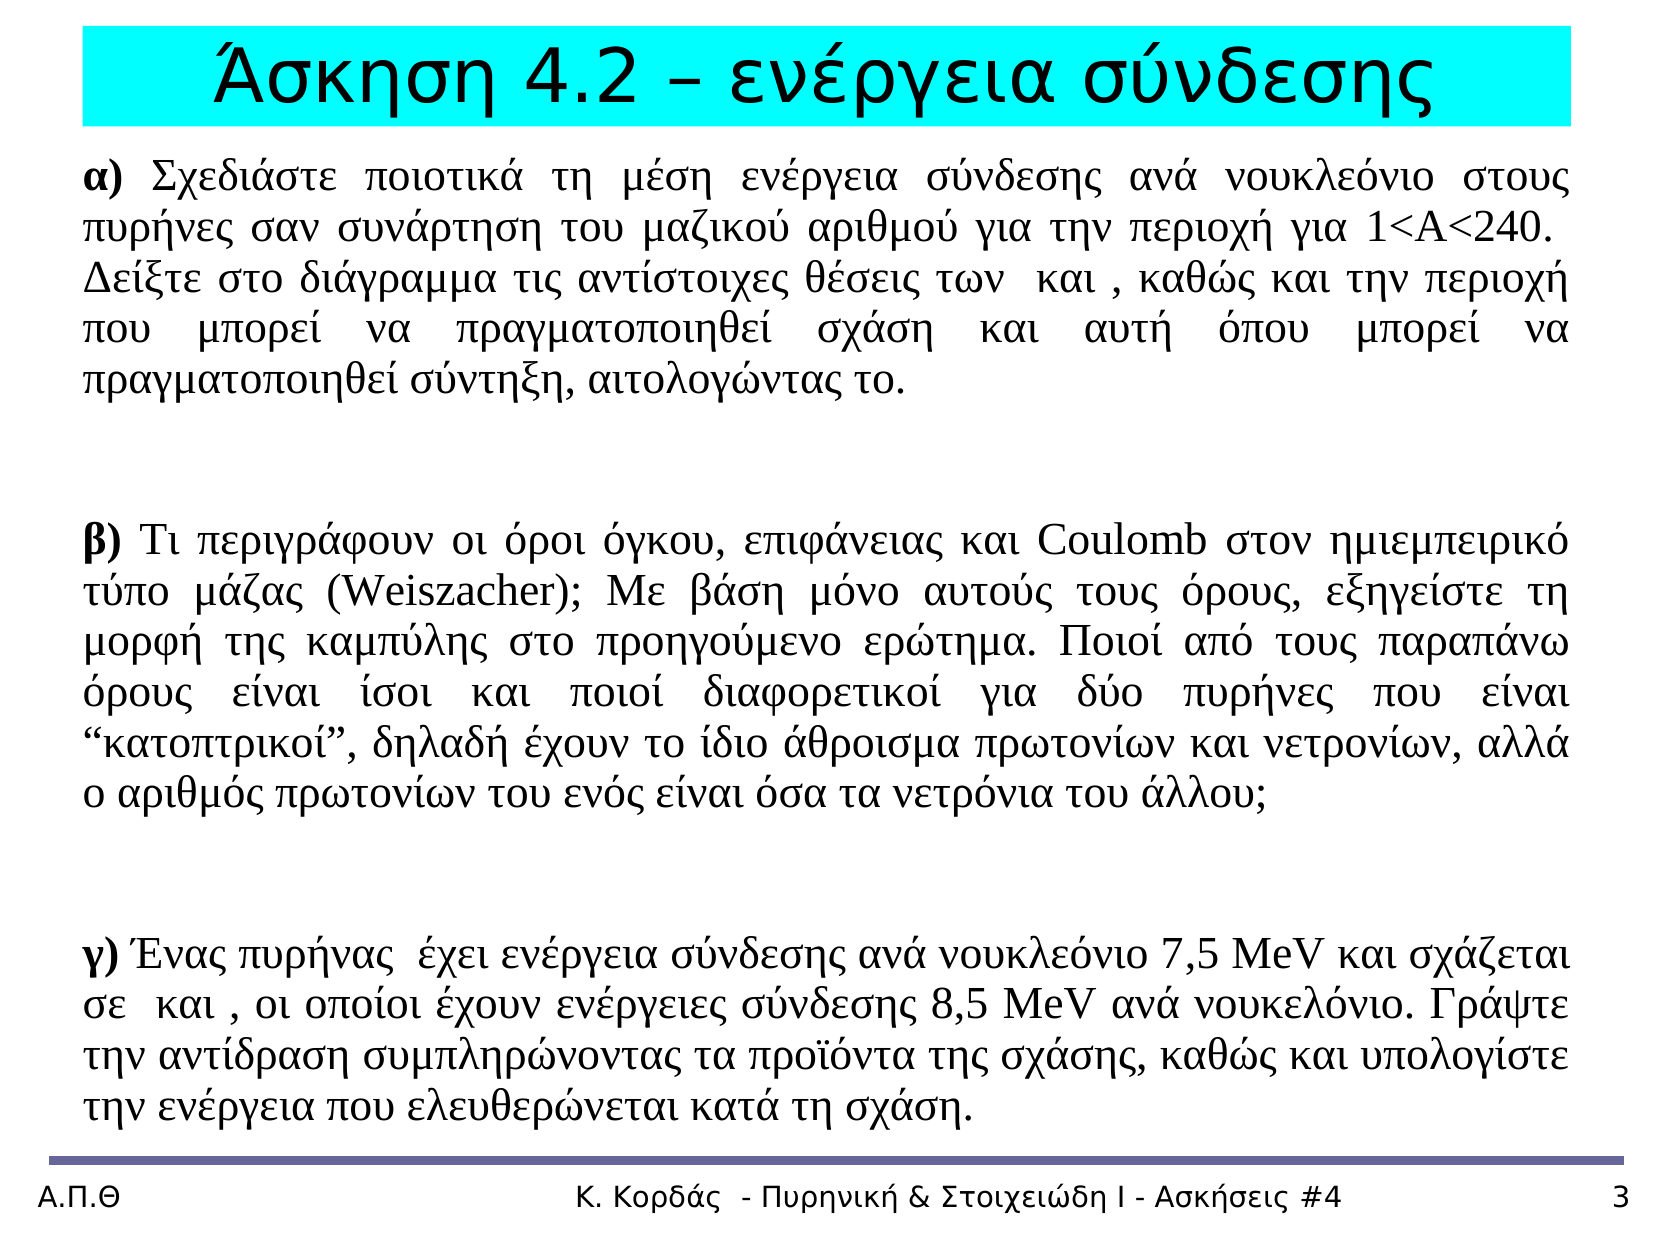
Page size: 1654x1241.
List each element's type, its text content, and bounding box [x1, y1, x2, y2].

title Άσκηση 4.2 – ενέργεια σύνδεσης [82, 25, 1571, 127]
list α) Σχεδιάστε ποιοτικά τη μέση ενέργεια σύνδεσης ανά νουκλεόνιο στους πυρήνες σαν συνάρτηση του μαζικού αριθμού για την περιοχή για 1<A<240. Δείξτε στο διάγραμμα τις αντίστοιχες θέσεις των και , καθώς και την περιοχή που μπορεί να πραγματοποιηθεί σχάση και αυτή όπου μπορεί να πραγματοποιηθεί σύντηξη, αιτολογώντας το. β) Τι περιγράφουν οι όροι όγκου, επιφάνειας και Coulomb στον ημιεμπειρικό τύπο μάζας (Weiszacher); Με βάση μόνο αυτούς τους όρους, εξηγείστε τη μορφή της καμπύλης στο προηγούμενο ερώτημα. Ποιοί από τους παραπάνω όρους είναι ίσοι και ποιοί διαφορετικοί για δύο πυρήνες που είναι “κατοπτρικοί”, δηλαδή έχουν το ίδιο άθροισμα πρωτονίων και νετρονίων, αλλά ο αριθμός πρωτονίων του ενός είναι όσα τα νετρόνια του άλλου; γ) Ένας πυρήνας έχει ενέργεια σύνδεσης ανά νουκλεόνιο 7,5 MeV και σχάζεται σε και , οι οποίοι έχουν ενέργειες σύνδεσης 8,5 MeV ανά νουκελόνιο. Γράψτε την αντίδραση συμπληρώνοντας τα προϊόντα της σχάσης, καθώς και υπολογίστε την ενέργεια που ελευθερώνεται κατά τη σχάση. [82, 150, 1571, 1241]
